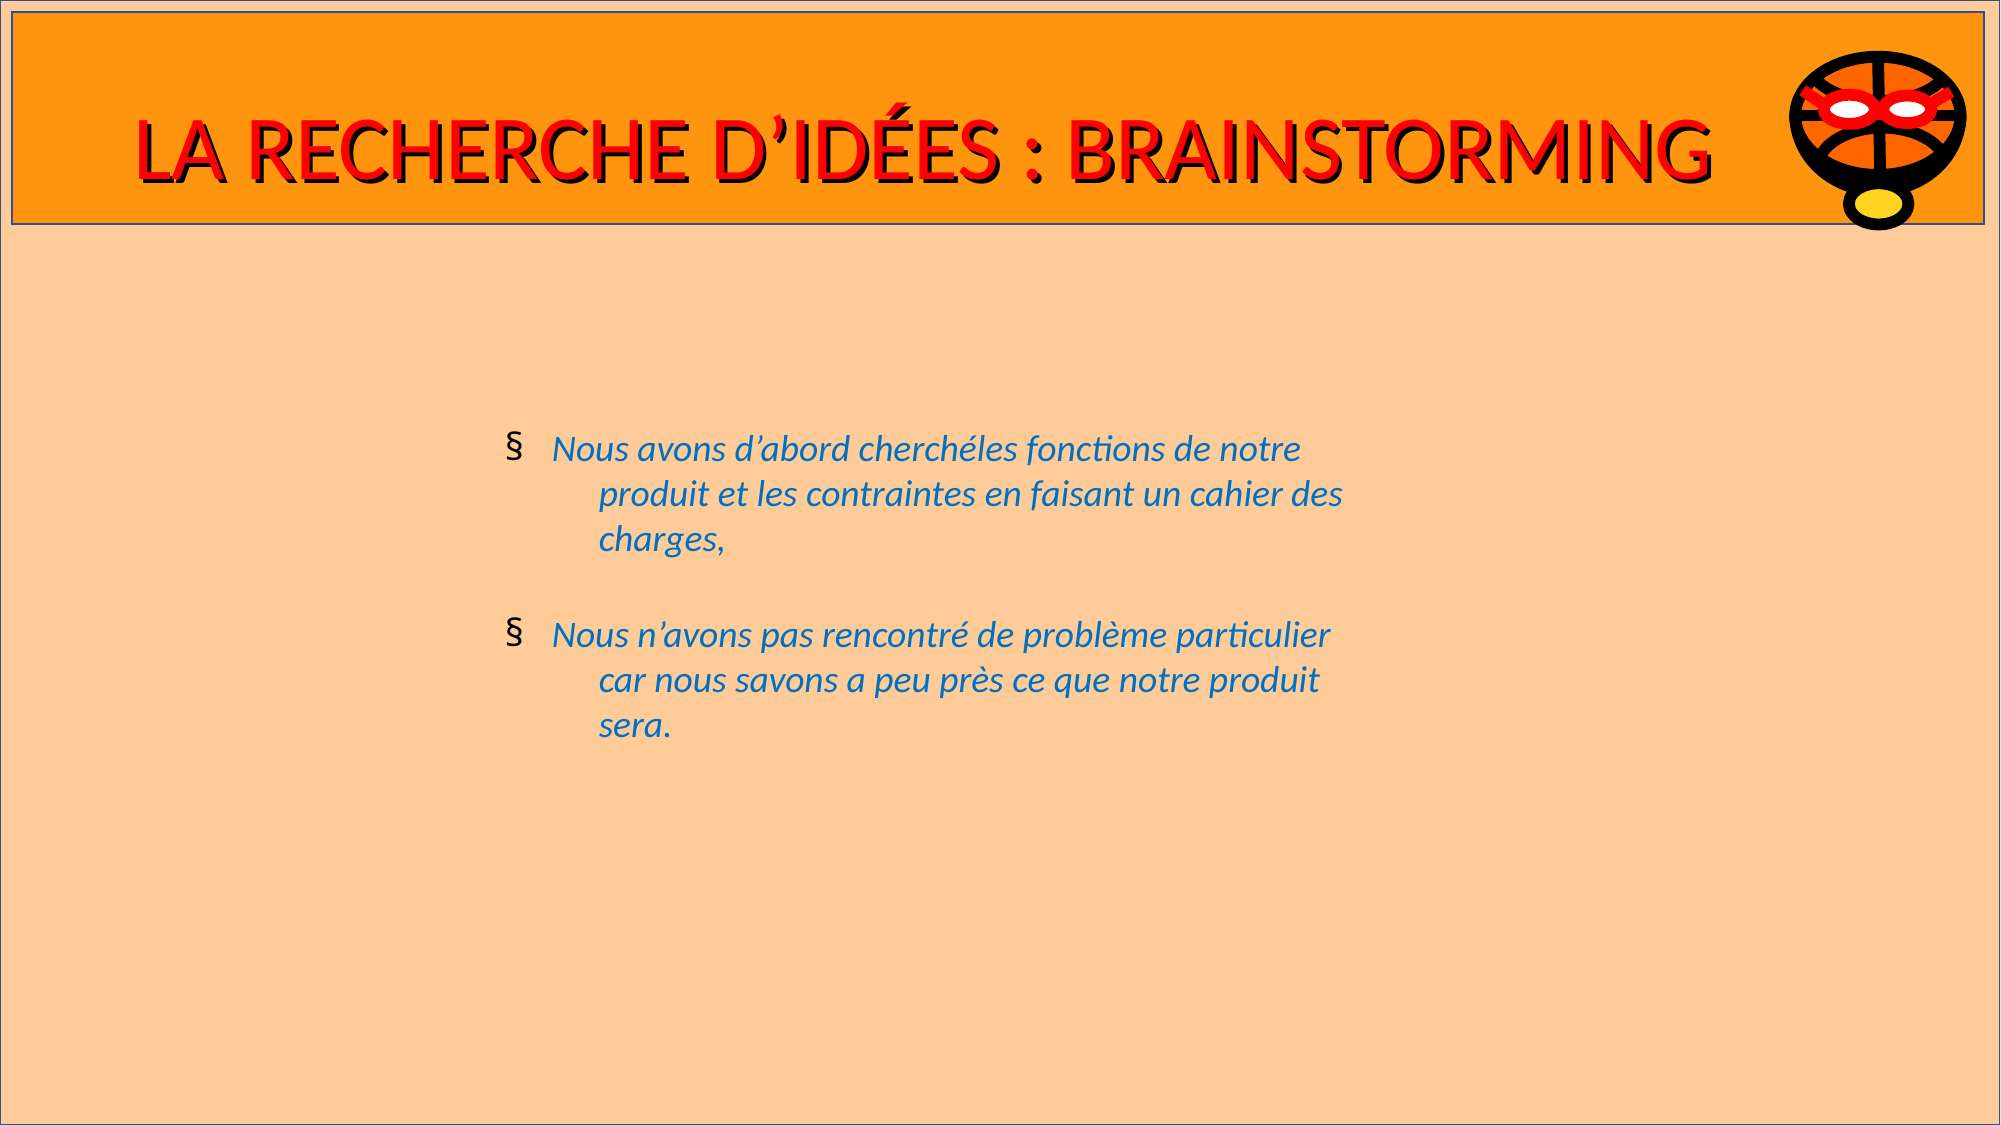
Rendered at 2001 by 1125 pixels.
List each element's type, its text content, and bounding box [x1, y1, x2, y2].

text_box LA RECHERCHE D’IDÉES : BRAINSTORMING [118, 80, 1746, 207]
text_box [1795, 96, 1819, 110]
text_box [1848, 183, 1909, 225]
text_box [1795, 56, 1875, 175]
text_box Nous avons d’abord cherchéles fonctions de notre produit et les contraintes en faisant un cahier des charges, Nous n’avons pas rencontré de problème particulier car nous savons a peu près ce que notre produit sera. [490, 416, 1370, 803]
text_box [1884, 56, 1961, 175]
